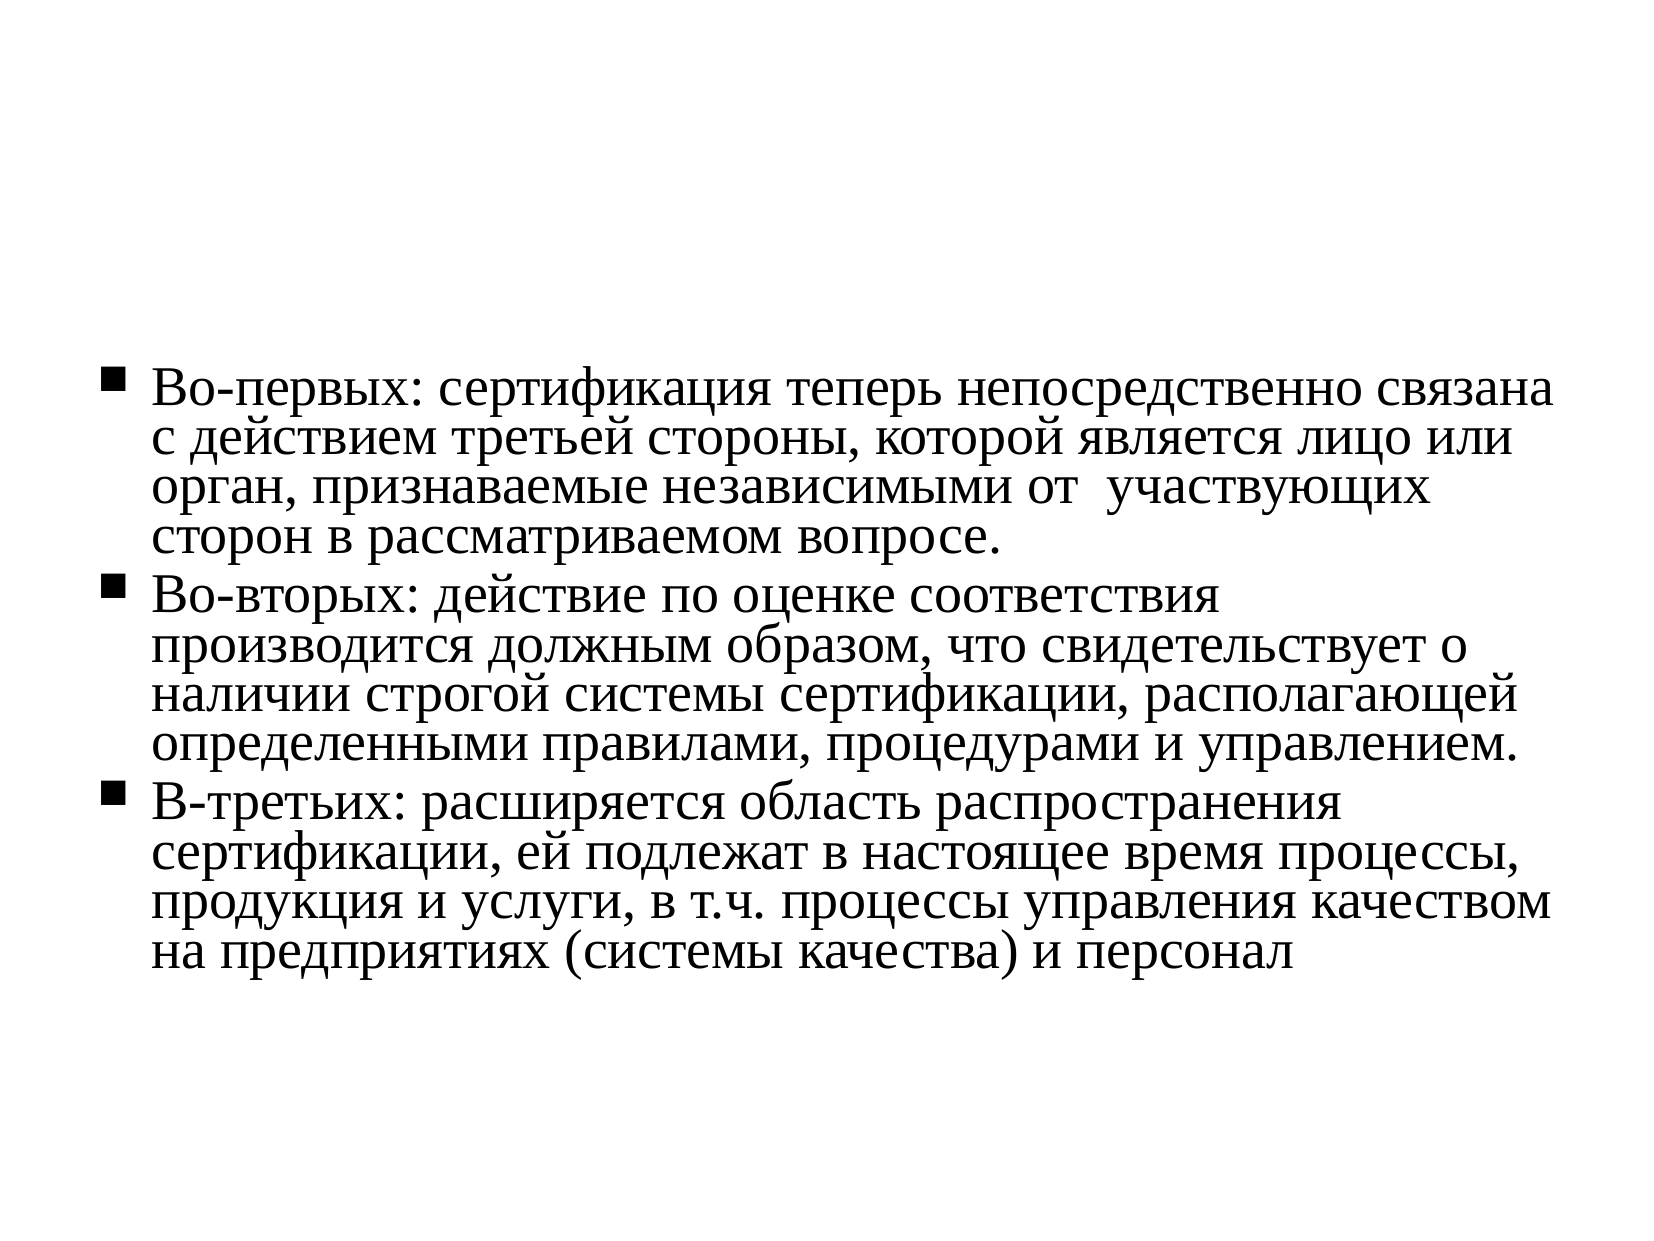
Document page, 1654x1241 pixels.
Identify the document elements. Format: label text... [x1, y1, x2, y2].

list Во-первых: сертификация теперь непосредственно связана с действием третьей стороны, которой является лицо или орган, признаваемые независимыми от участвующих сторон в рассматриваемом вопросе. Во-вторых: действие по оценке соответствия производится должным образом, что свидетельствует о наличии строгой системы сертификации, располагающей определенными правилами, процедурами и управлением. В-третьих: расширяется область распространения сертификации, ей подлежат в настоящее время процессы, продукция и услуги, в т.ч. процессы управления качеством на предприятиях (системы качества) и персонал [82, 358, 1571, 1061]
